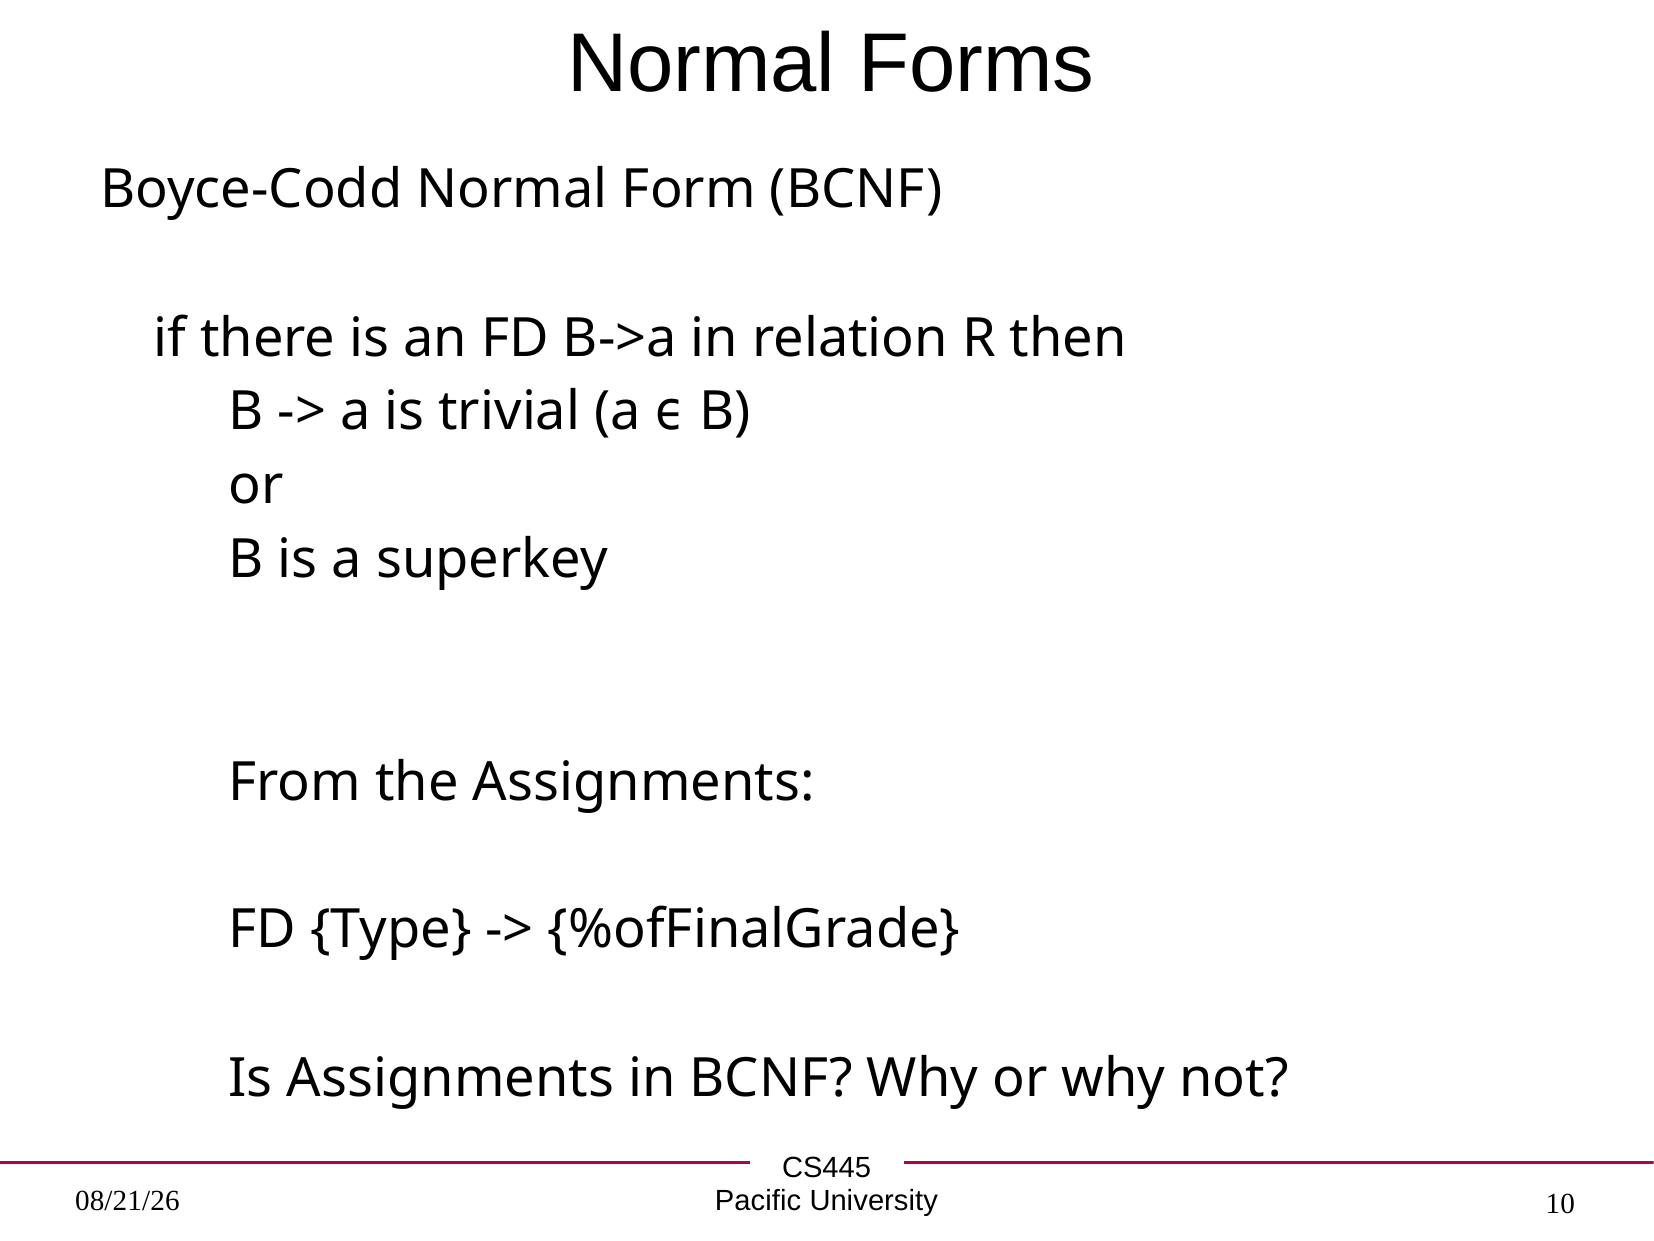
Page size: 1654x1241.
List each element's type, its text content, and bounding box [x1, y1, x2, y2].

title Normal Forms [86, 15, 1576, 109]
list Boyce-Codd Normal Form (BCNF) if there is an FD B->a in relation R then B -> a is trivial (a ϵ B) or B is a superkey From the Assignments: FD {Type} -> {%ofFinalGrade} Is Assignments in BCNF? Why or why not? [82, 150, 1571, 1111]
